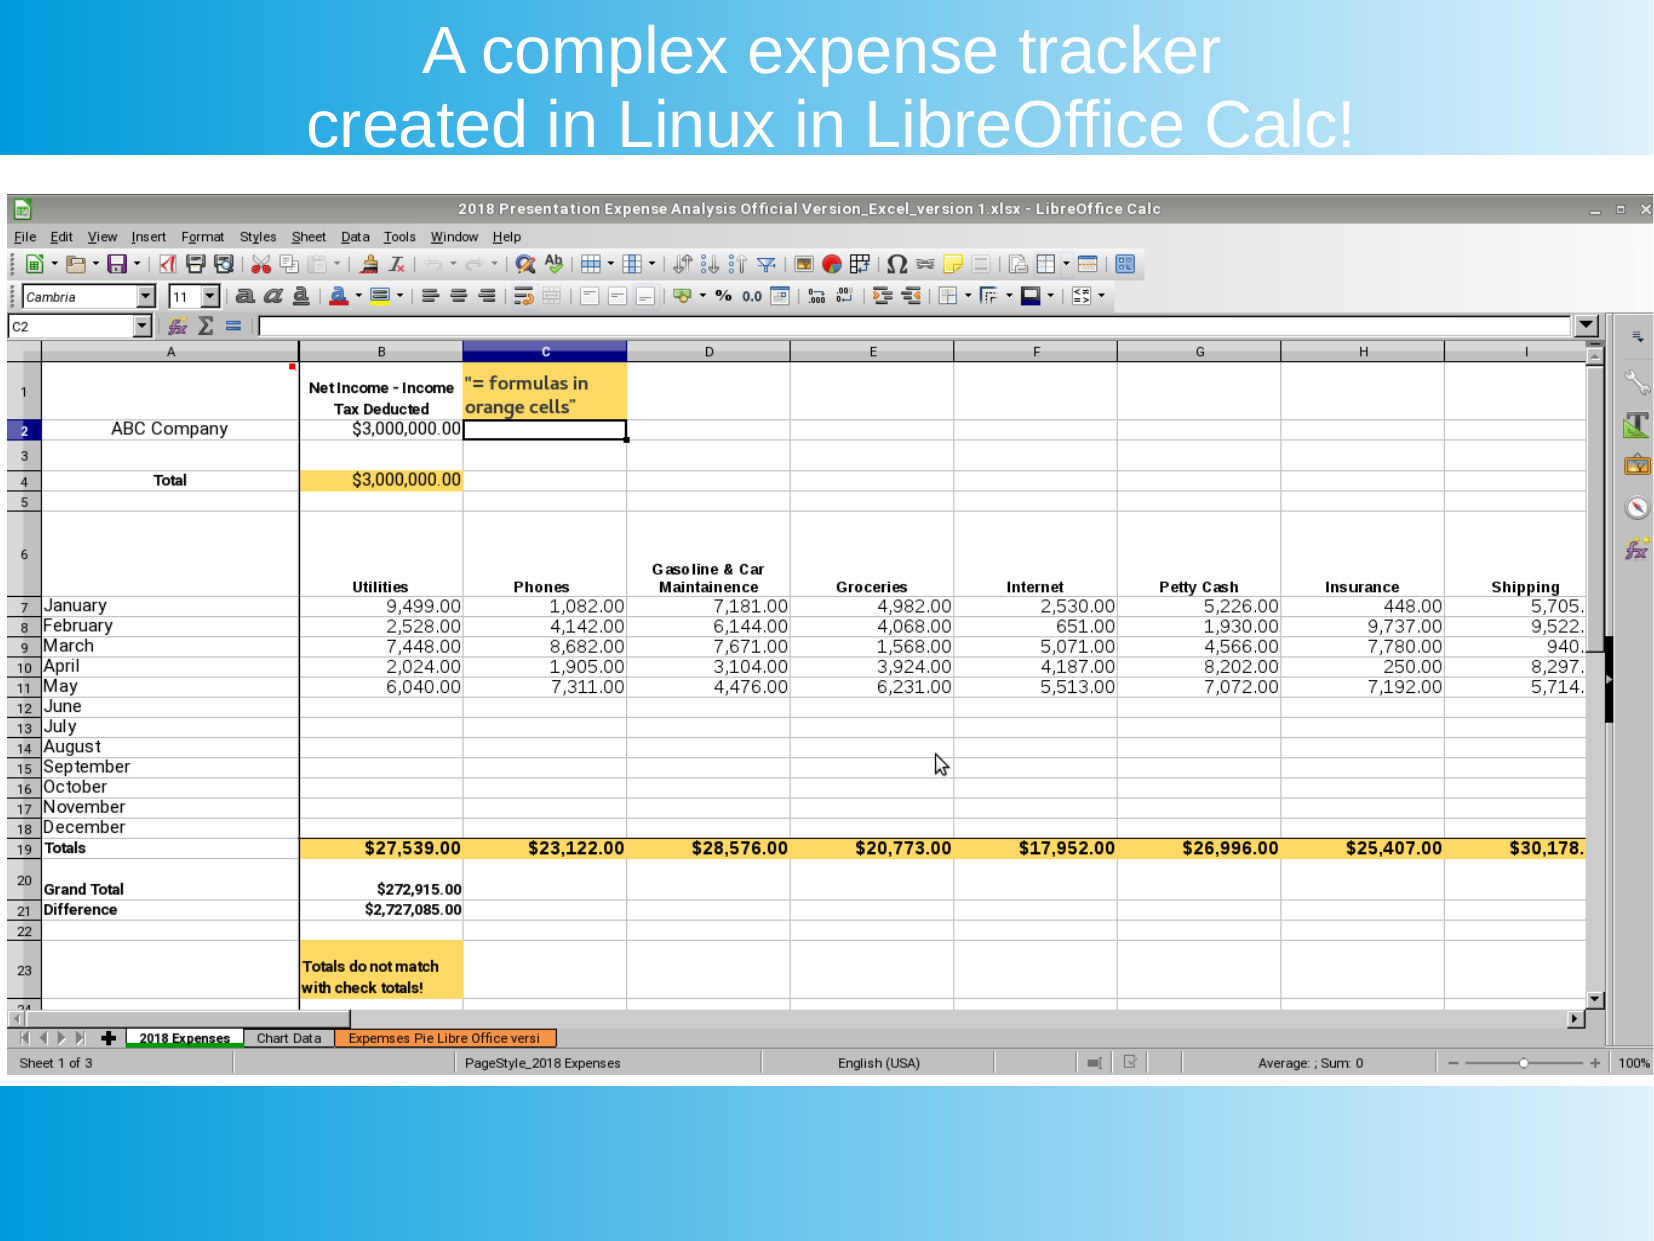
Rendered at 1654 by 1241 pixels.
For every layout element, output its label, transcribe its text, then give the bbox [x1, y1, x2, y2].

picture [7, 194, 1654, 1075]
title A complex expense tracker created in Linux in LibreOffice Calc! [9, 12, 1654, 163]
